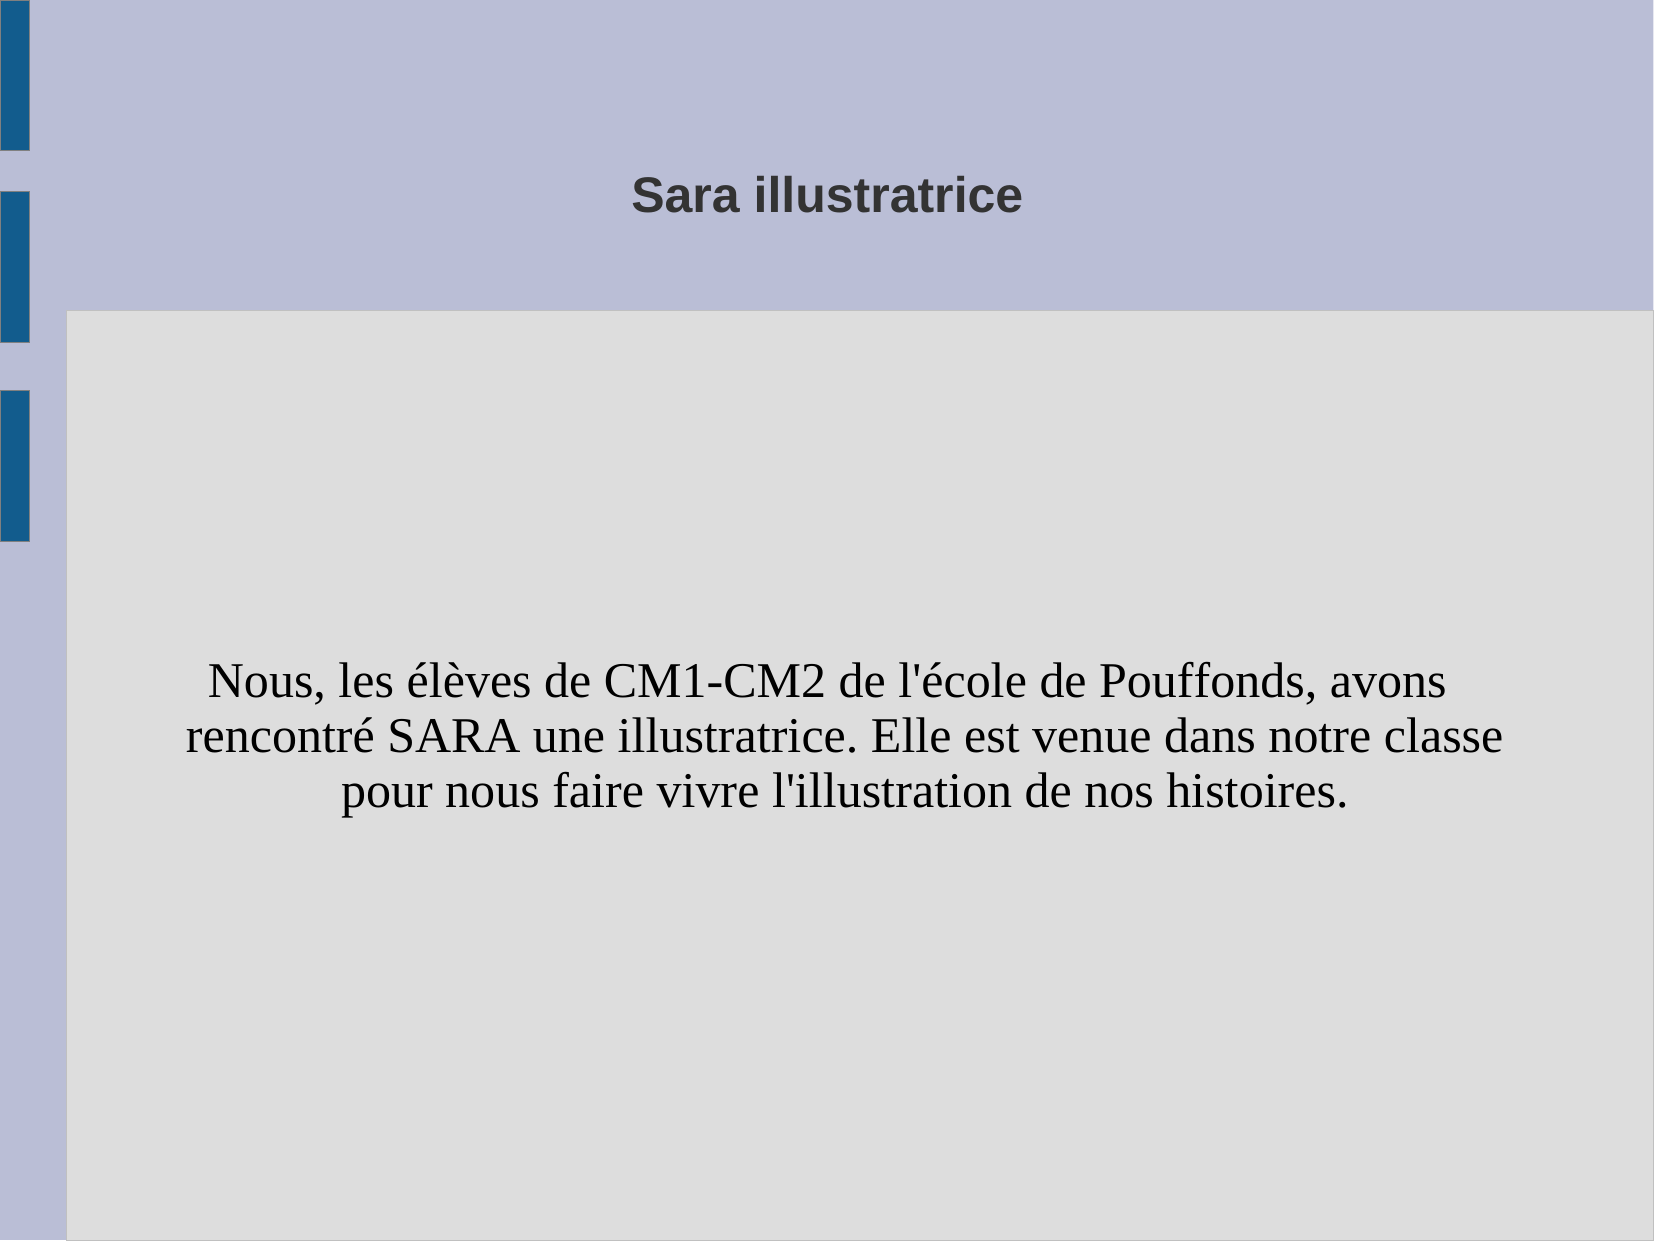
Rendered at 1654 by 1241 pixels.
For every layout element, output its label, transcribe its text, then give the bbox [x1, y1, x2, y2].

title Sara illustratrice [121, 91, 1534, 299]
subtitle Nous, les élèves de CM1-CM2 de l'école de Pouffonds, avons rencontré SARA une illustratrice. Elle est venue dans notre classe pour nous faire vivre l'illustration de nos histoires. [121, 344, 1534, 1127]
